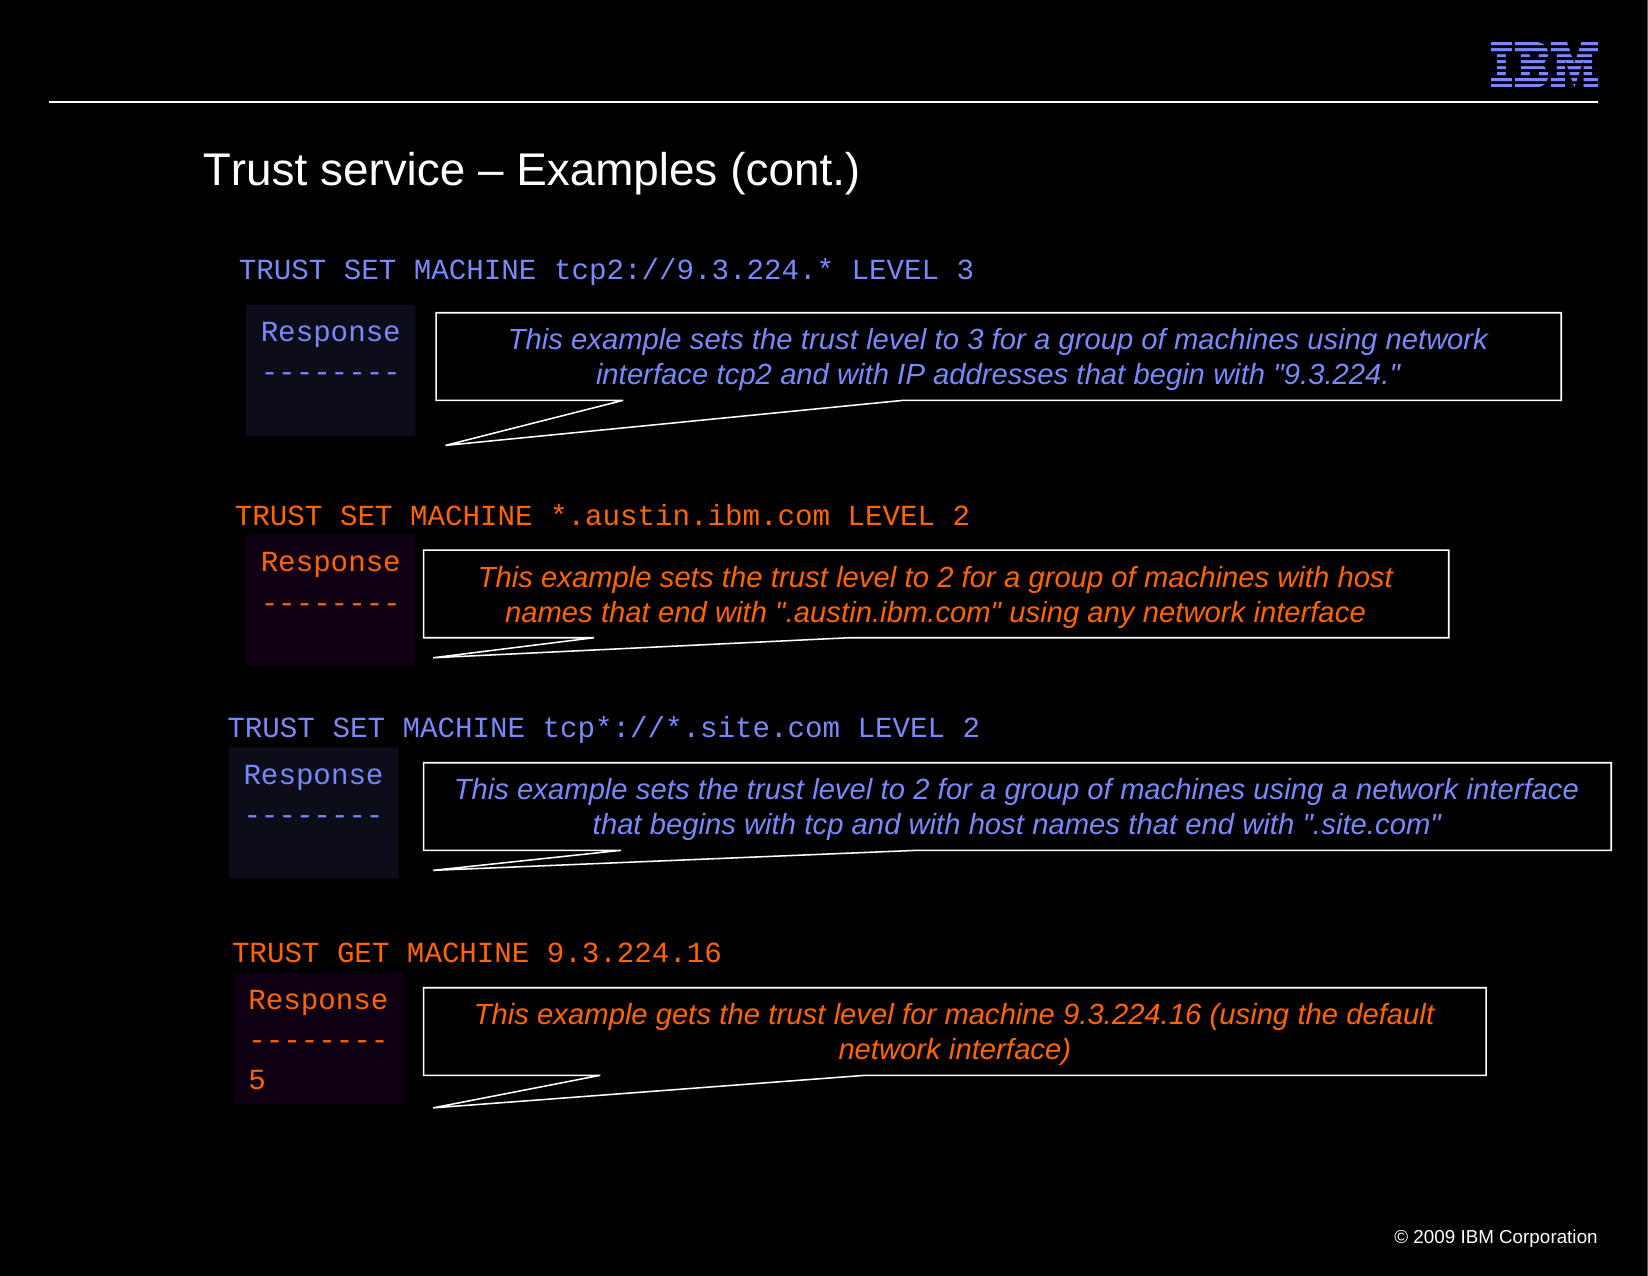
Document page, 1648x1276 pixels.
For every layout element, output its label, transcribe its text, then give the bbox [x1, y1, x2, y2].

text_box This example sets the trust level to 2 for a group of machines using a network interface that begins with tcp and with host names that end with ".site.com" [423, 762, 1612, 871]
text_box TRUST SET MACHINE *.austin.ibm.com LEVEL 2 [220, 488, 986, 539]
text_box TRUST GET MACHINE 9.3.224.16 [217, 925, 738, 977]
text_box Response -------- 5 [233, 977, 404, 1104]
title Trust service – Examples (cont.) [186, 137, 1648, 231]
text_box TRUST SET MACHINE tcp2://9.3.224.* LEVEL 3 [239, 250, 1648, 286]
text_box Response -------- [246, 539, 416, 667]
text_box TRUST SET MACHINE tcp*://*.site.com LEVEL 2 [212, 700, 995, 752]
text_box This example gets the trust level for machine 9.3.224.16 (using the default network interface) [423, 987, 1487, 1108]
text_box Response -------- [228, 752, 399, 879]
text_box This example sets the trust level to 2 for a group of machines with host names that end with ".austin.ibm.com" using any network interface [423, 550, 1449, 658]
text_box This example sets the trust level to 3 for a group of machines using network interface tcp2 and with IP addresses that begin with "9.3.224." [436, 312, 1562, 446]
text_box Response -------- [246, 304, 416, 436]
picture [1491, 42, 1598, 87]
